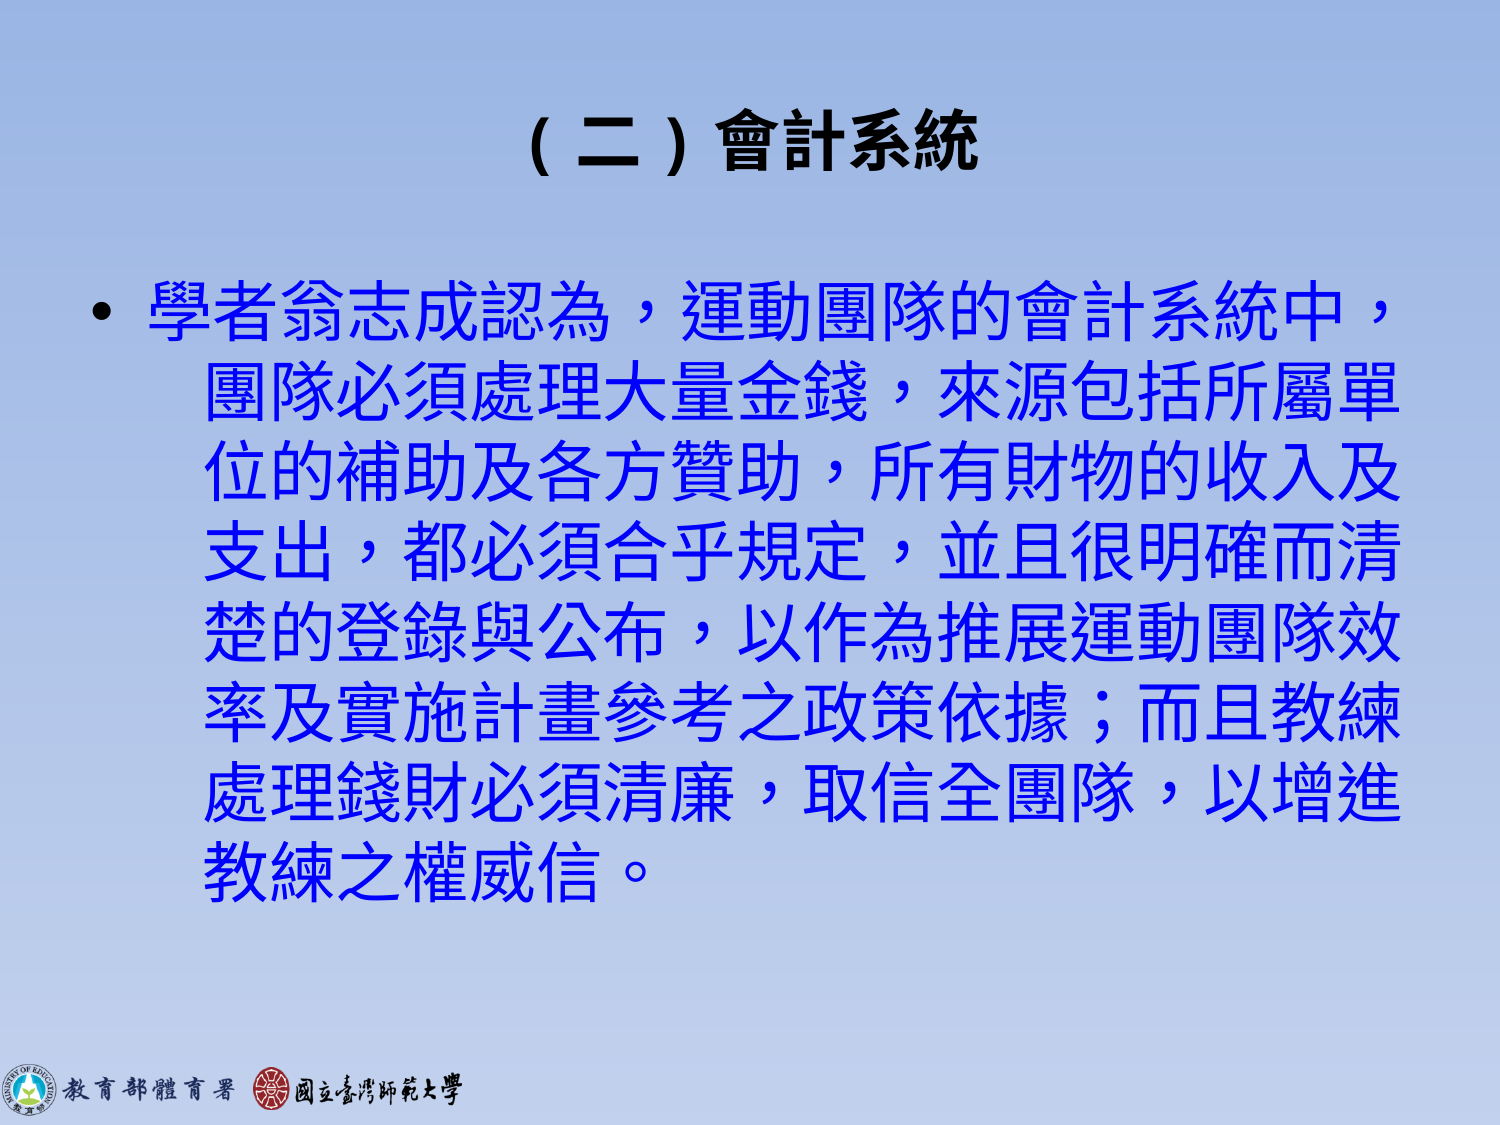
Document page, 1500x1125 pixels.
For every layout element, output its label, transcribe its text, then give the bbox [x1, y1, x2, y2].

list 學者翁志成認為，運動團隊的會計系統中，團隊必須處理大量金錢，來源包括所屬單位的補助及各方贊助，所有財物的收入及支出，都必須合乎規定，並且很明確而清楚的登錄與公布，以作為推展運動團隊效率及實施計畫參考之政策依據；而且教練處理錢財必須清廉，取信全團隊，以增進教練之權威信。 [75, 262, 1426, 1005]
title (二)會計系統 [75, 45, 1426, 233]
